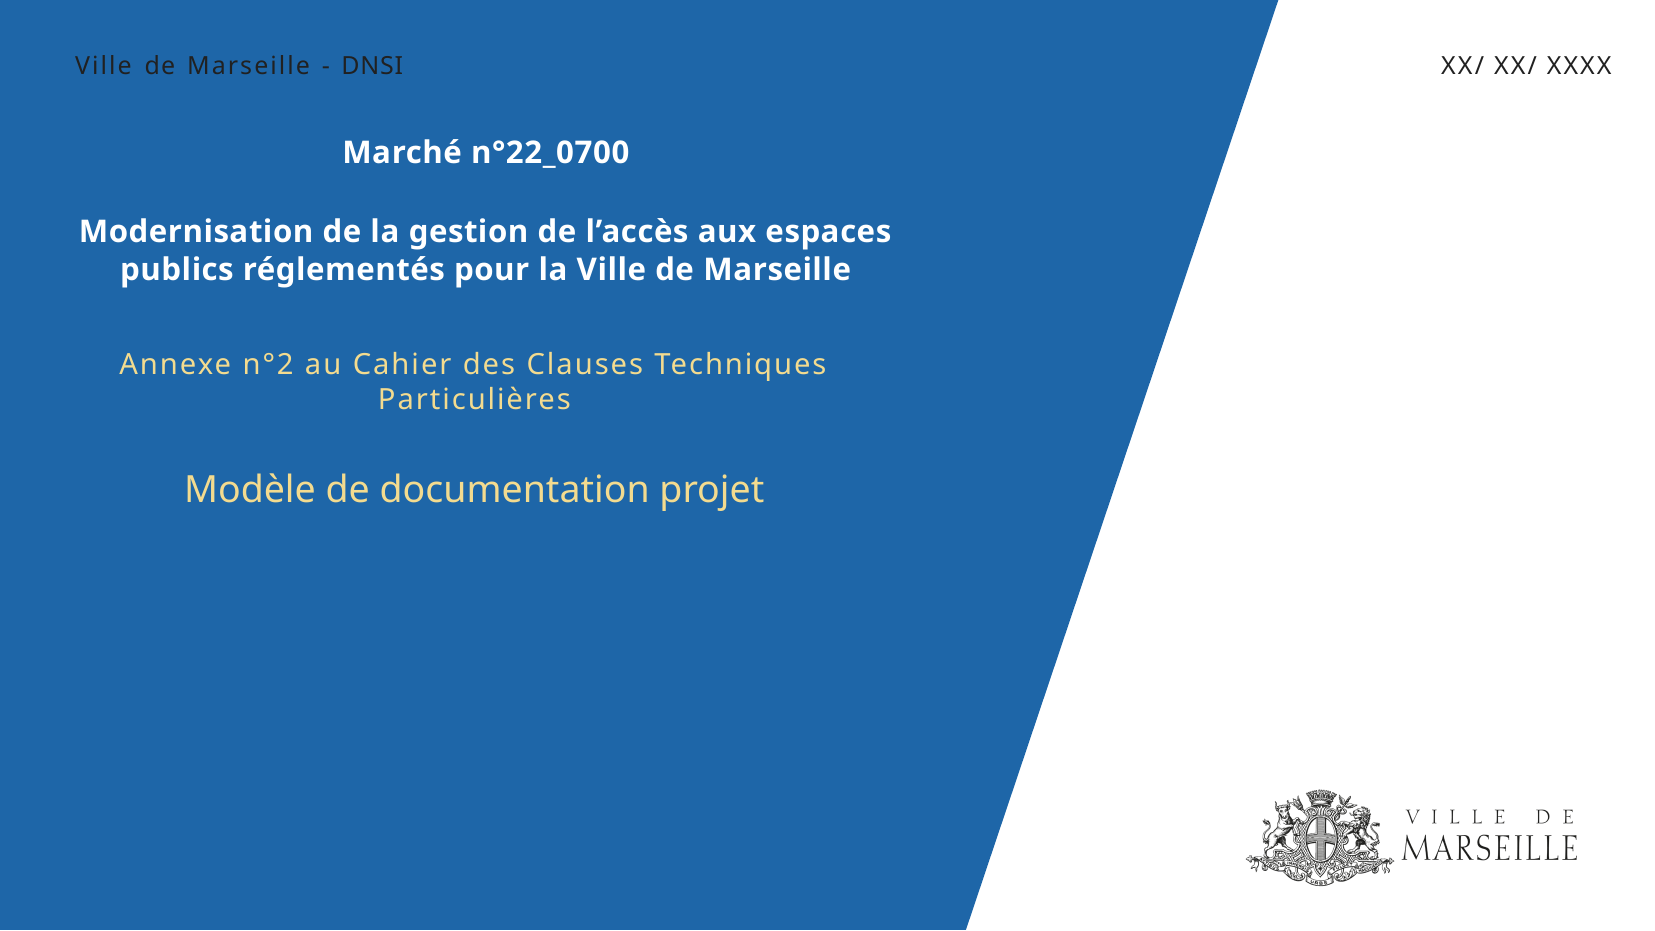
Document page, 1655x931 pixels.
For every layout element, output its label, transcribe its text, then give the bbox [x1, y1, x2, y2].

text_box XX/ XX/ XXXX [1334, 47, 1618, 80]
text_box [0, 0, 1279, 930]
text_box Annexe n°2 au Cahier des Clauses Techniques Particulières Modèle de documentation projet [72, 343, 874, 416]
picture [1243, 786, 1579, 889]
text_box Marché n°22_0700 Modernisation de la gestion de l’accès aux espaces publics réglementés pour la Ville de Marseille [72, 130, 898, 323]
text_box Ville de Marseille - DNSI [72, 47, 485, 80]
